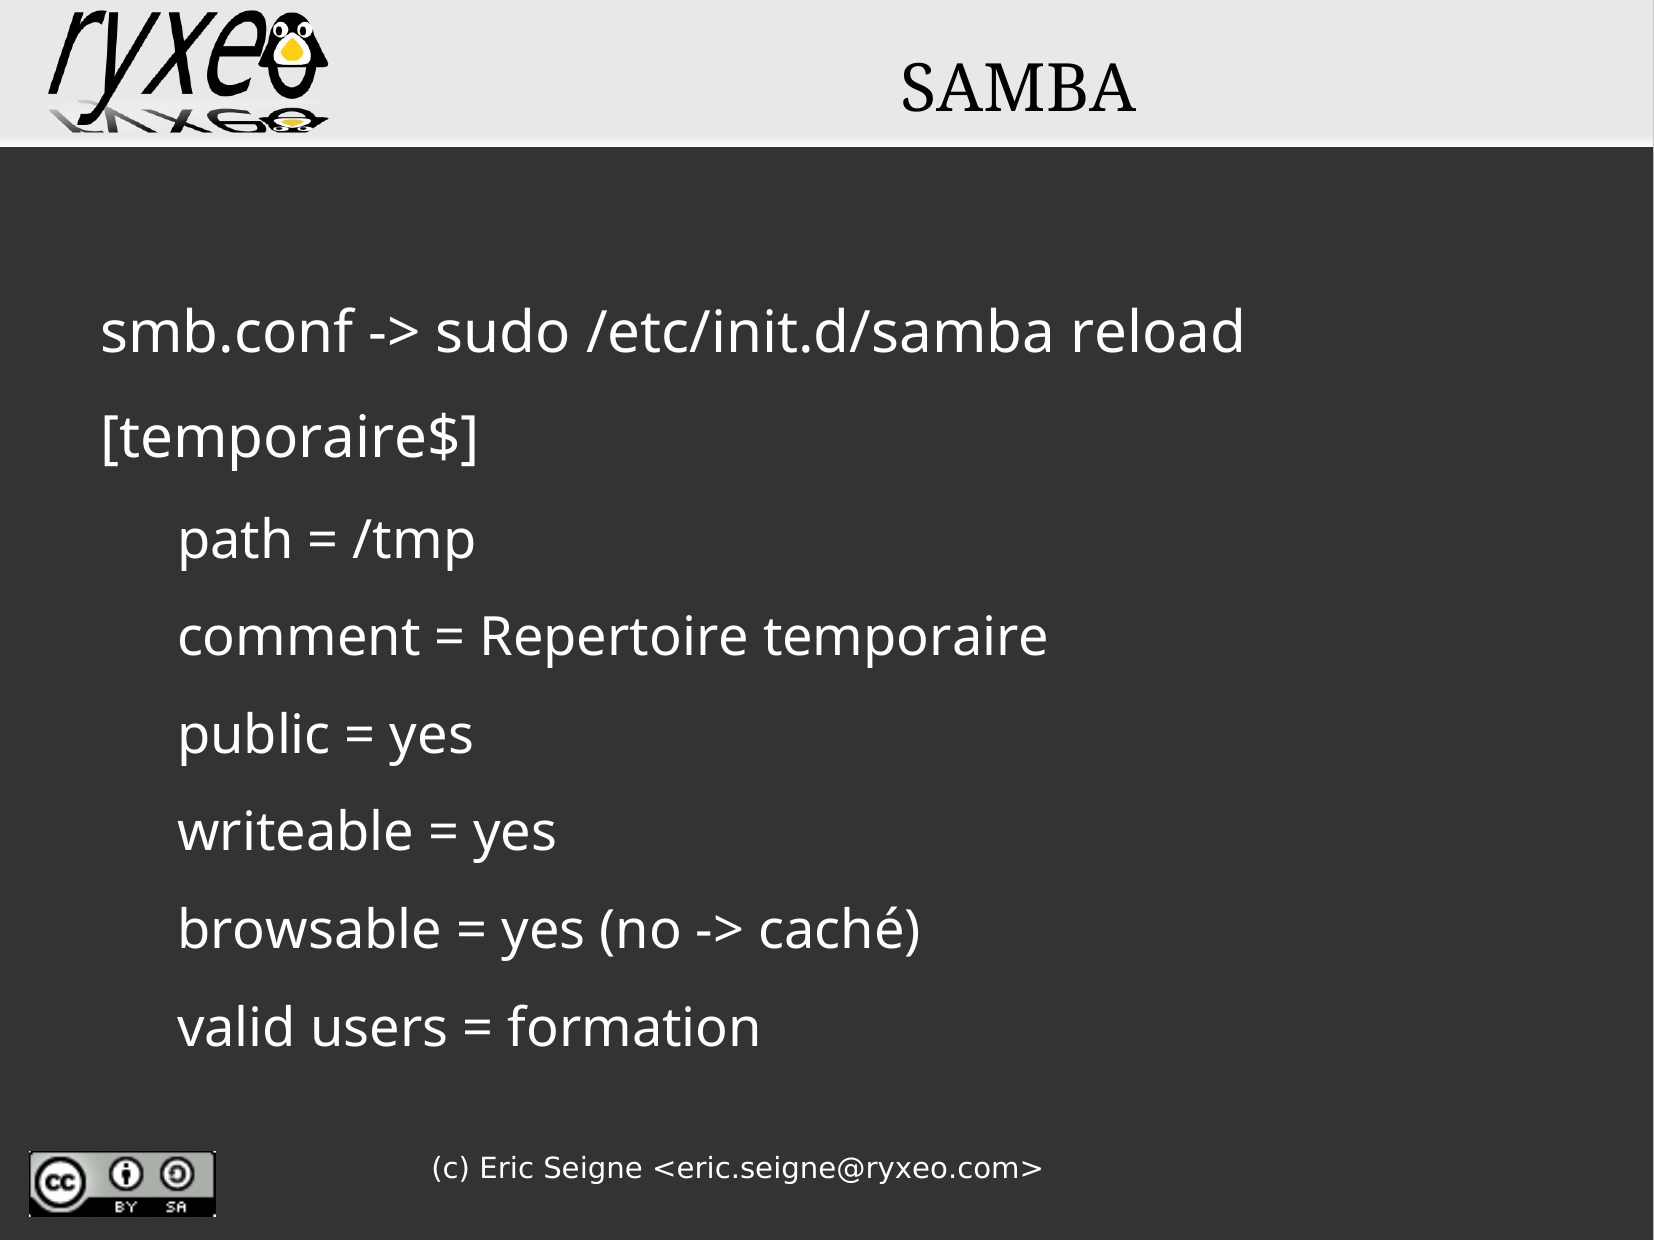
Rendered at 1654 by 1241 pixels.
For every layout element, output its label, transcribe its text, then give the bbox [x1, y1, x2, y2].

title SAMBA [442, 29, 1595, 142]
picture [29, 1151, 216, 1217]
picture [0, 0, 1654, 147]
list smb.conf -> sudo /etc/init.d/samba reload [temporaire$] path = /tmp comment = Repertoire temporaire public = yes writeable = yes browsable = yes (no -> caché) valid users = formation [82, 290, 1571, 1094]
